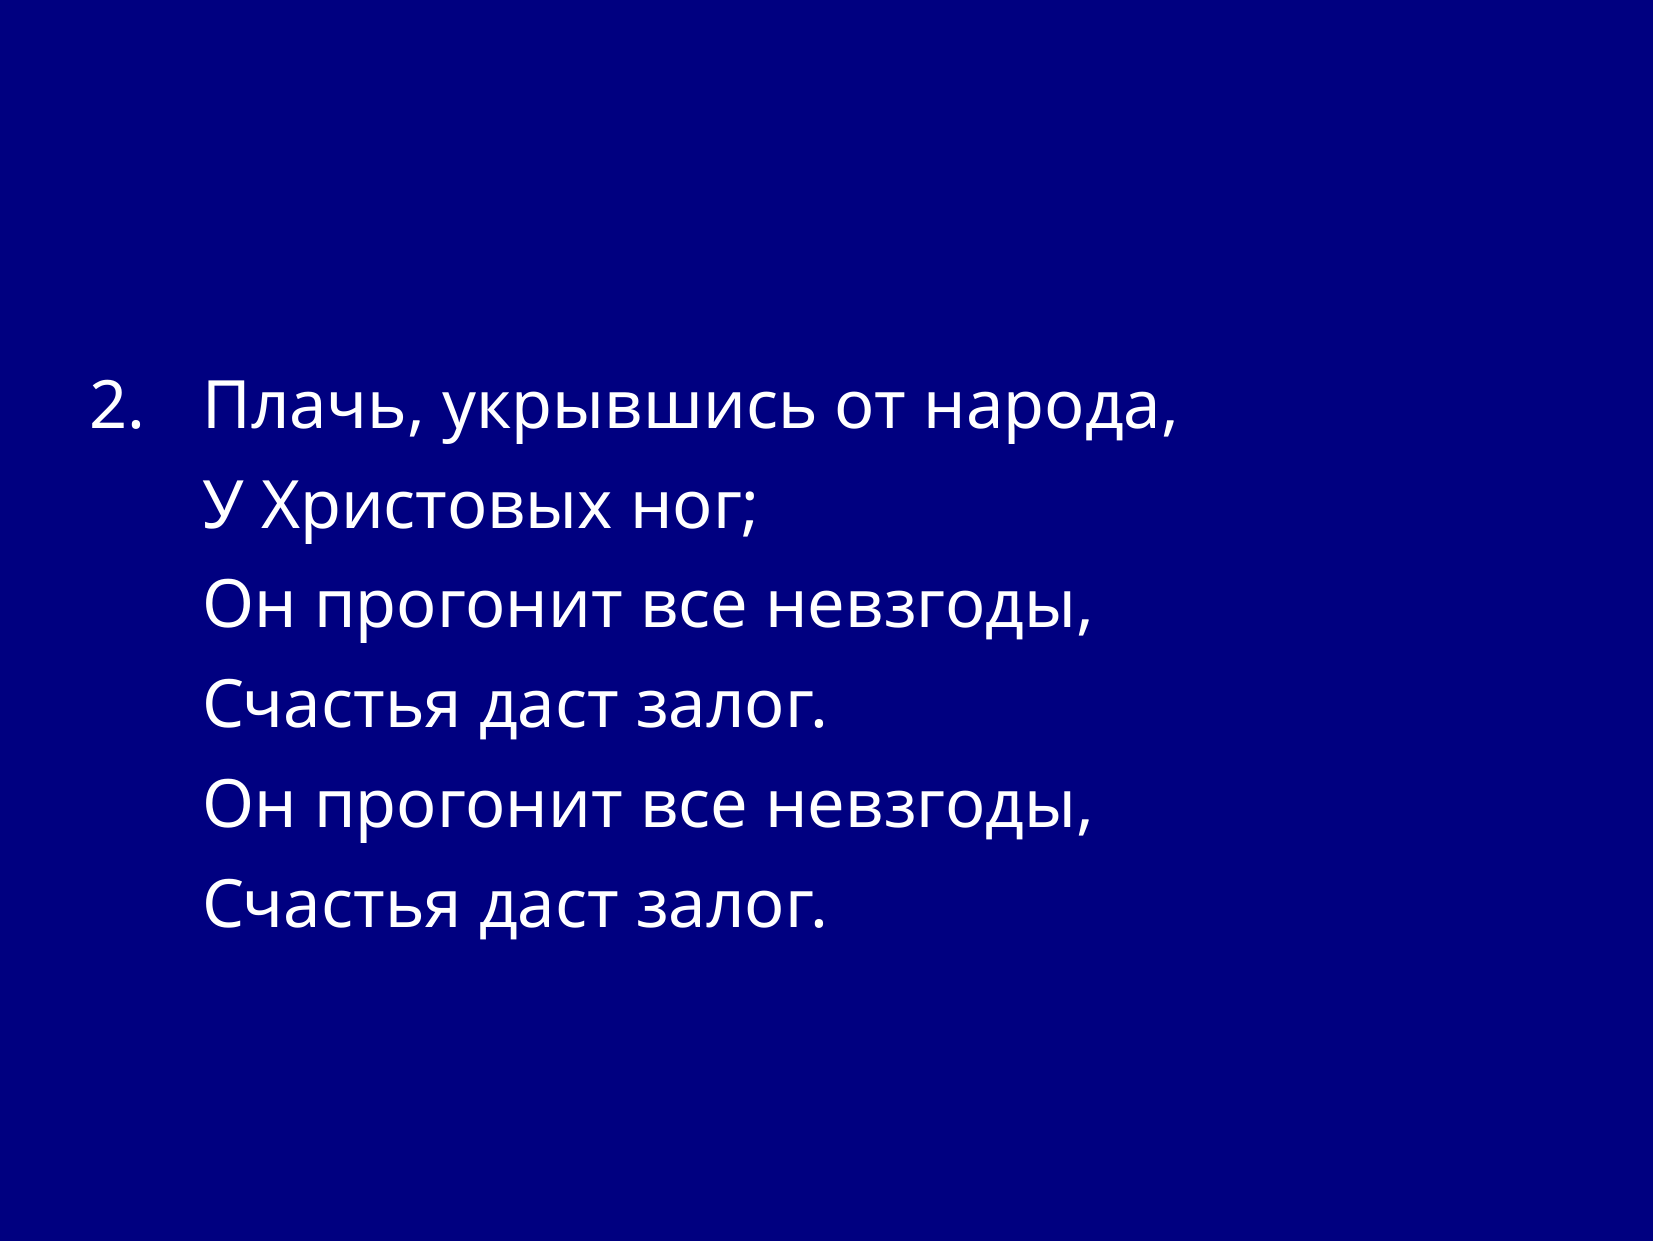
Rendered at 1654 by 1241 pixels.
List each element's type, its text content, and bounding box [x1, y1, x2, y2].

text_box 2. Плачь, укрывшись от народа, У Христовых ног; Он прогонит все невзгоды, Счастья даст залог. Он прогонит все невзгоды, Счастья даст залог. [75, 150, 1576, 1163]
